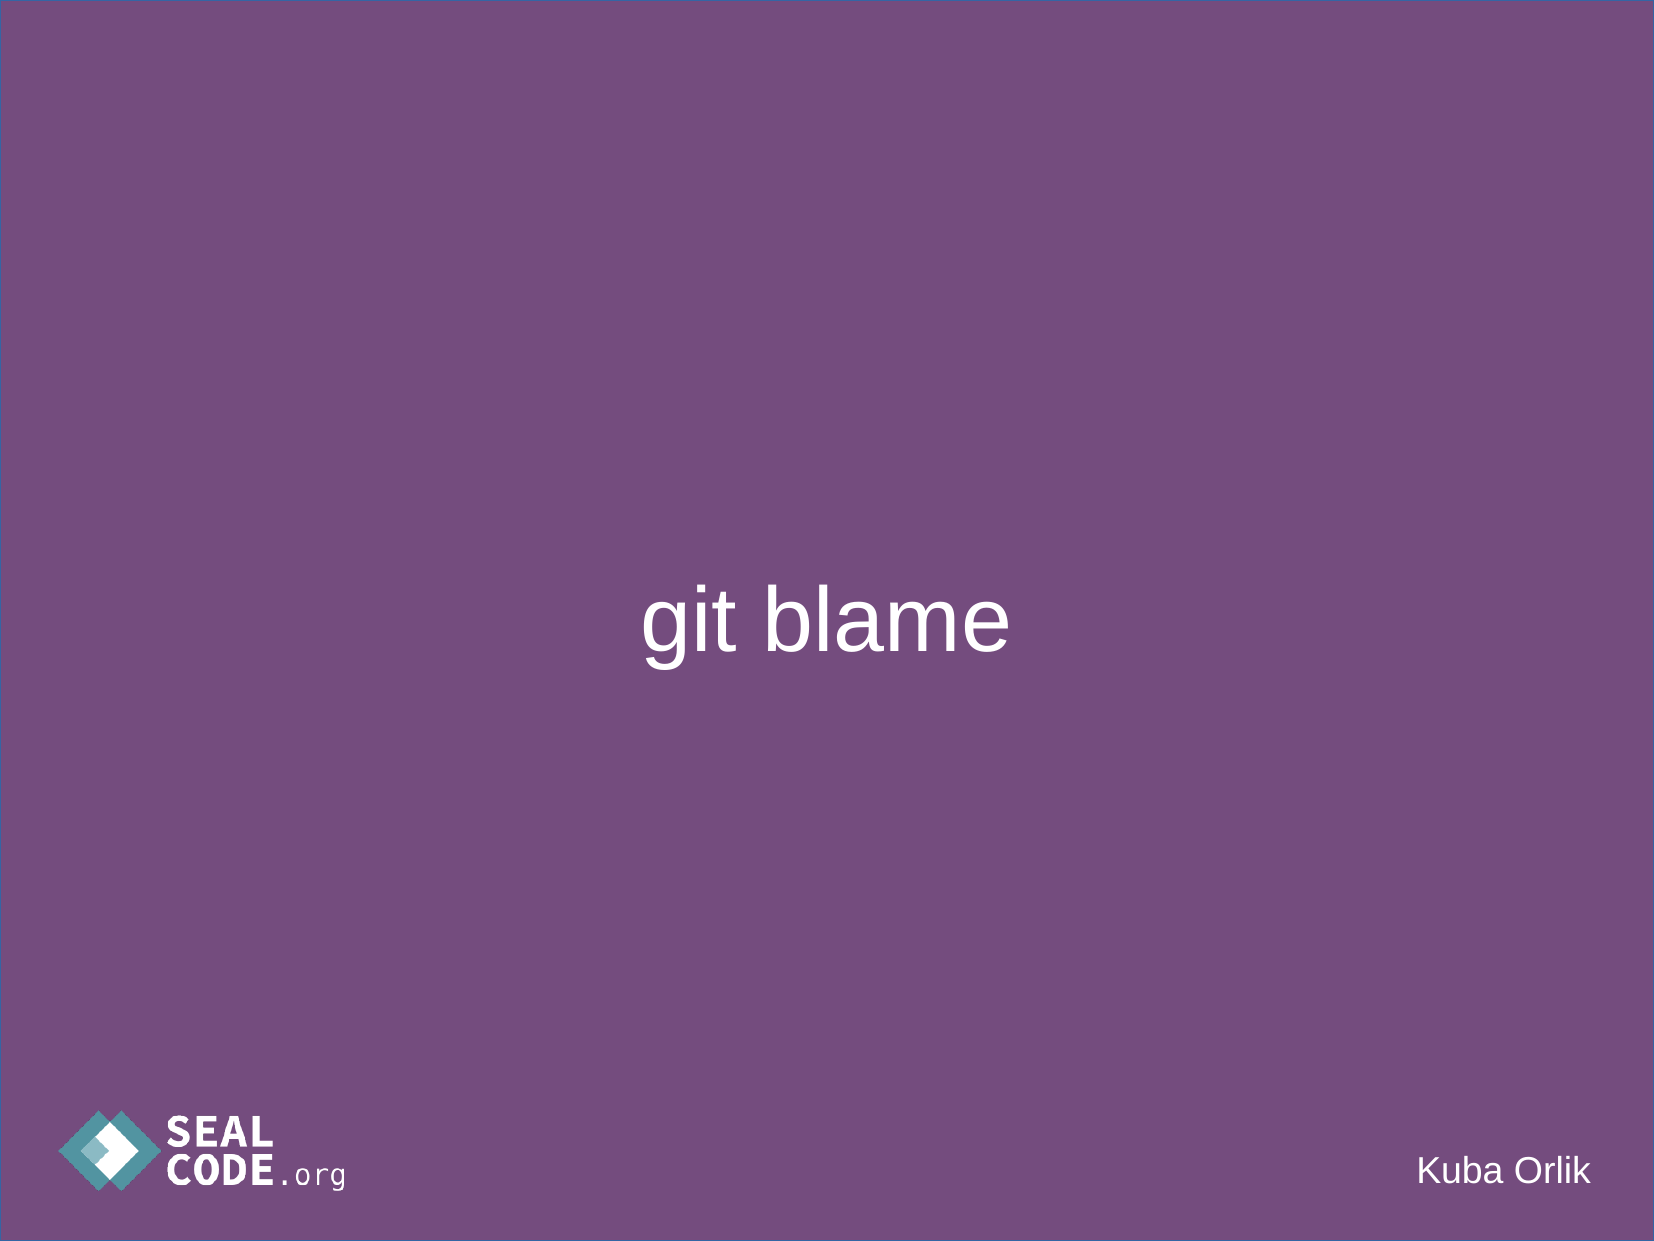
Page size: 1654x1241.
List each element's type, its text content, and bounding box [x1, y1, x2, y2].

title git blame [82, 516, 1571, 724]
picture [58, 1110, 344, 1191]
